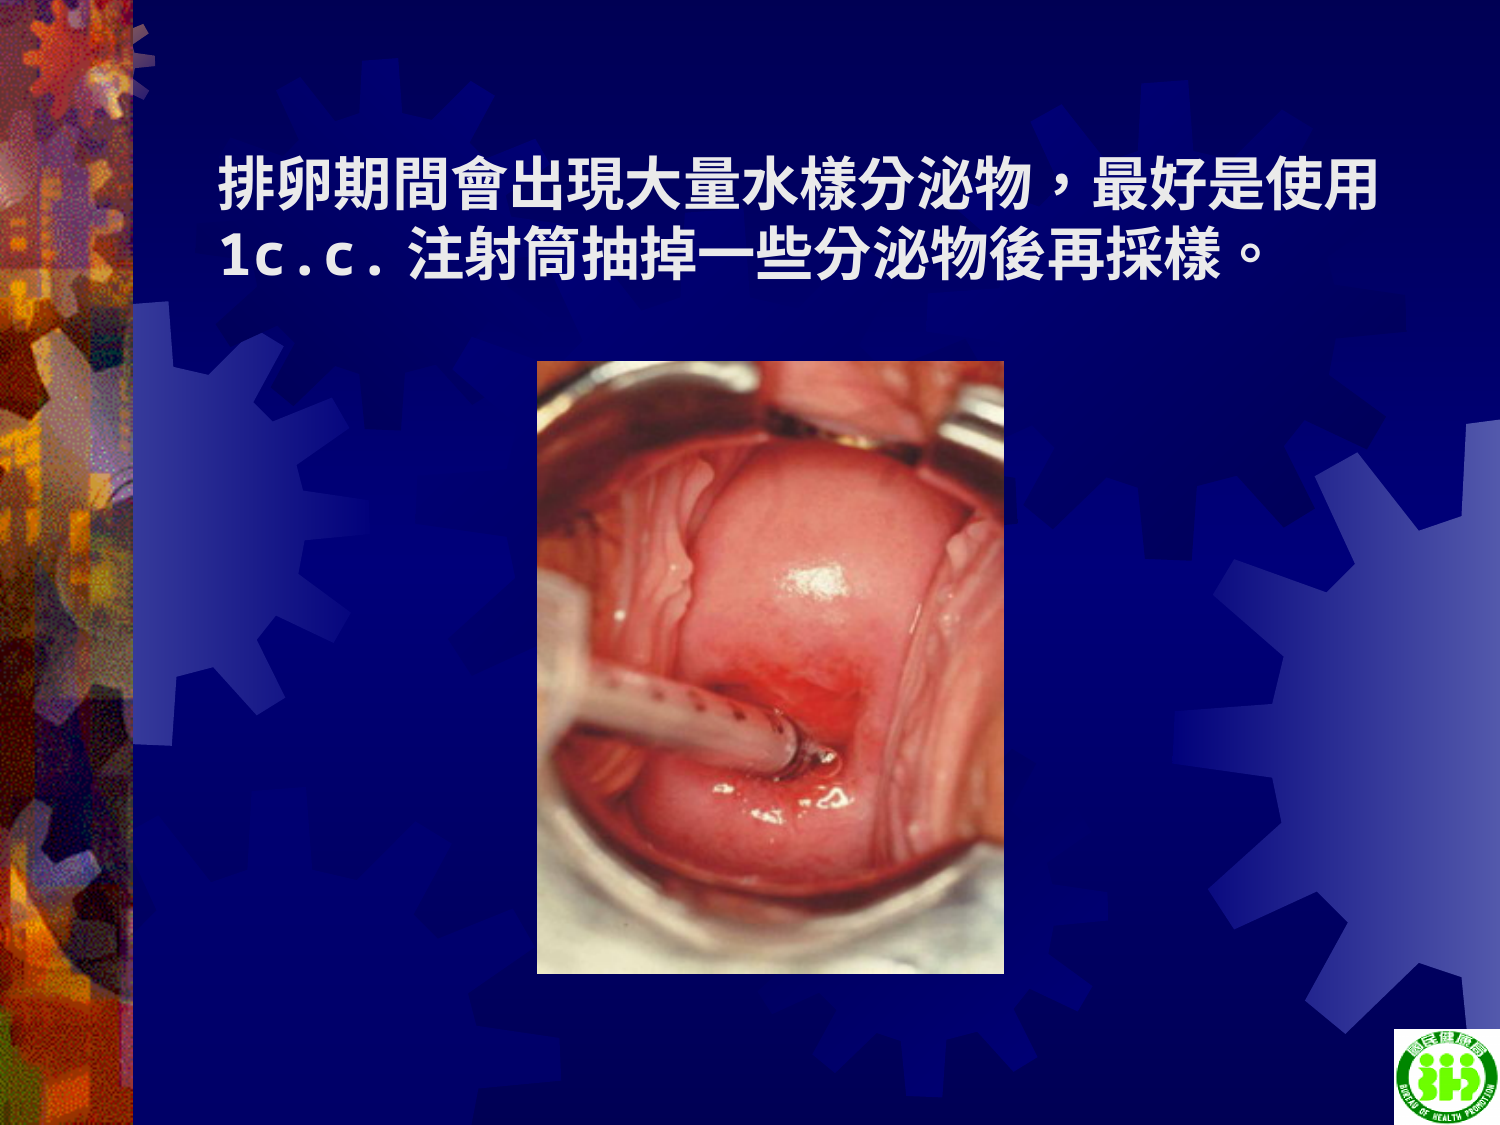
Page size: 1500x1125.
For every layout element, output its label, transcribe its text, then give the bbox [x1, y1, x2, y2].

picture [537, 361, 1004, 974]
text_box 排卵期間會出現大量水樣分泌物，最好是使用1c.c.注射筒抽掉一些分泌物後再採樣。 [202, 140, 1438, 296]
